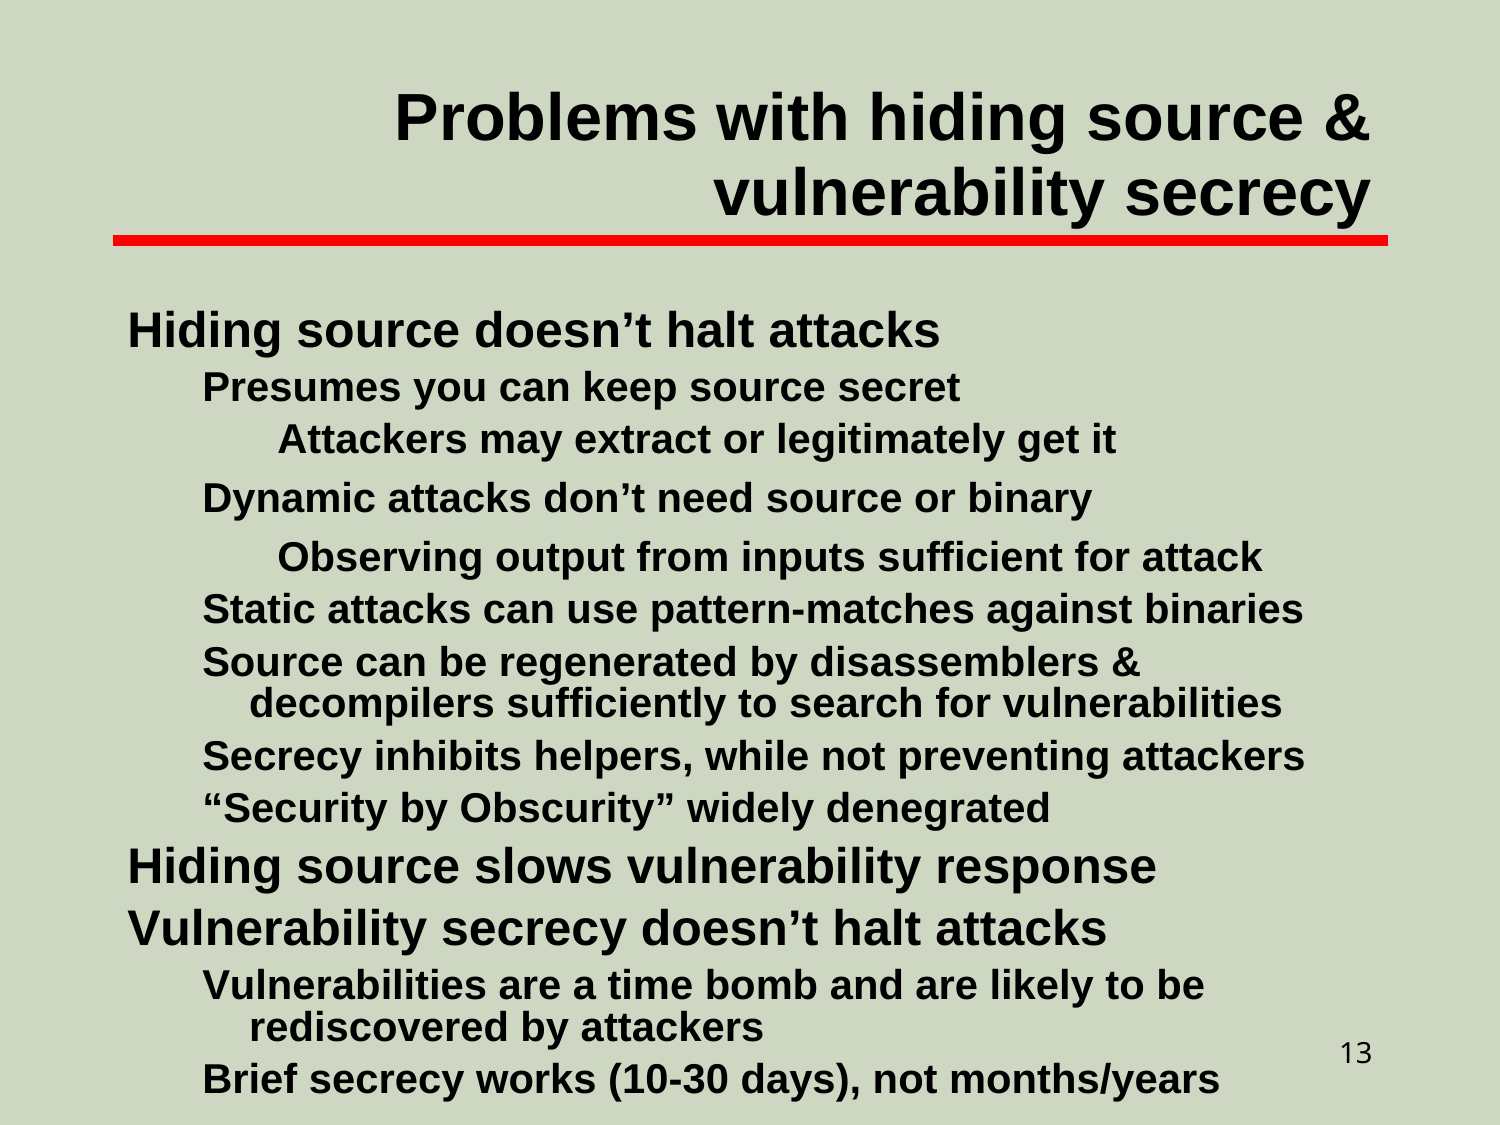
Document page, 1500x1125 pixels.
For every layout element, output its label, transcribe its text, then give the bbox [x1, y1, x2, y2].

list Hiding source doesn’t halt attacks Presumes you can keep source secret Attackers may extract or legitimately get it Dynamic attacks don’t need source or binary Observing output from inputs sufficient for attack Static attacks can use pattern-matches against binaries Source can be regenerated by disassemblers & decompilers sufficiently to search for vulnerabilities Secrecy inhibits helpers, while not preventing attackers “Security by Obscurity” widely denegrated Hiding source slows vulnerability response Vulnerability secrecy doesn’t halt attacks Vulnerabilities are a time bomb and are likely to be rediscovered by attackers Brief secrecy works (10-30 days), not months/years [112, 299, 1388, 1116]
title Problems with hiding source & vulnerability secrecy [337, 72, 1388, 238]
